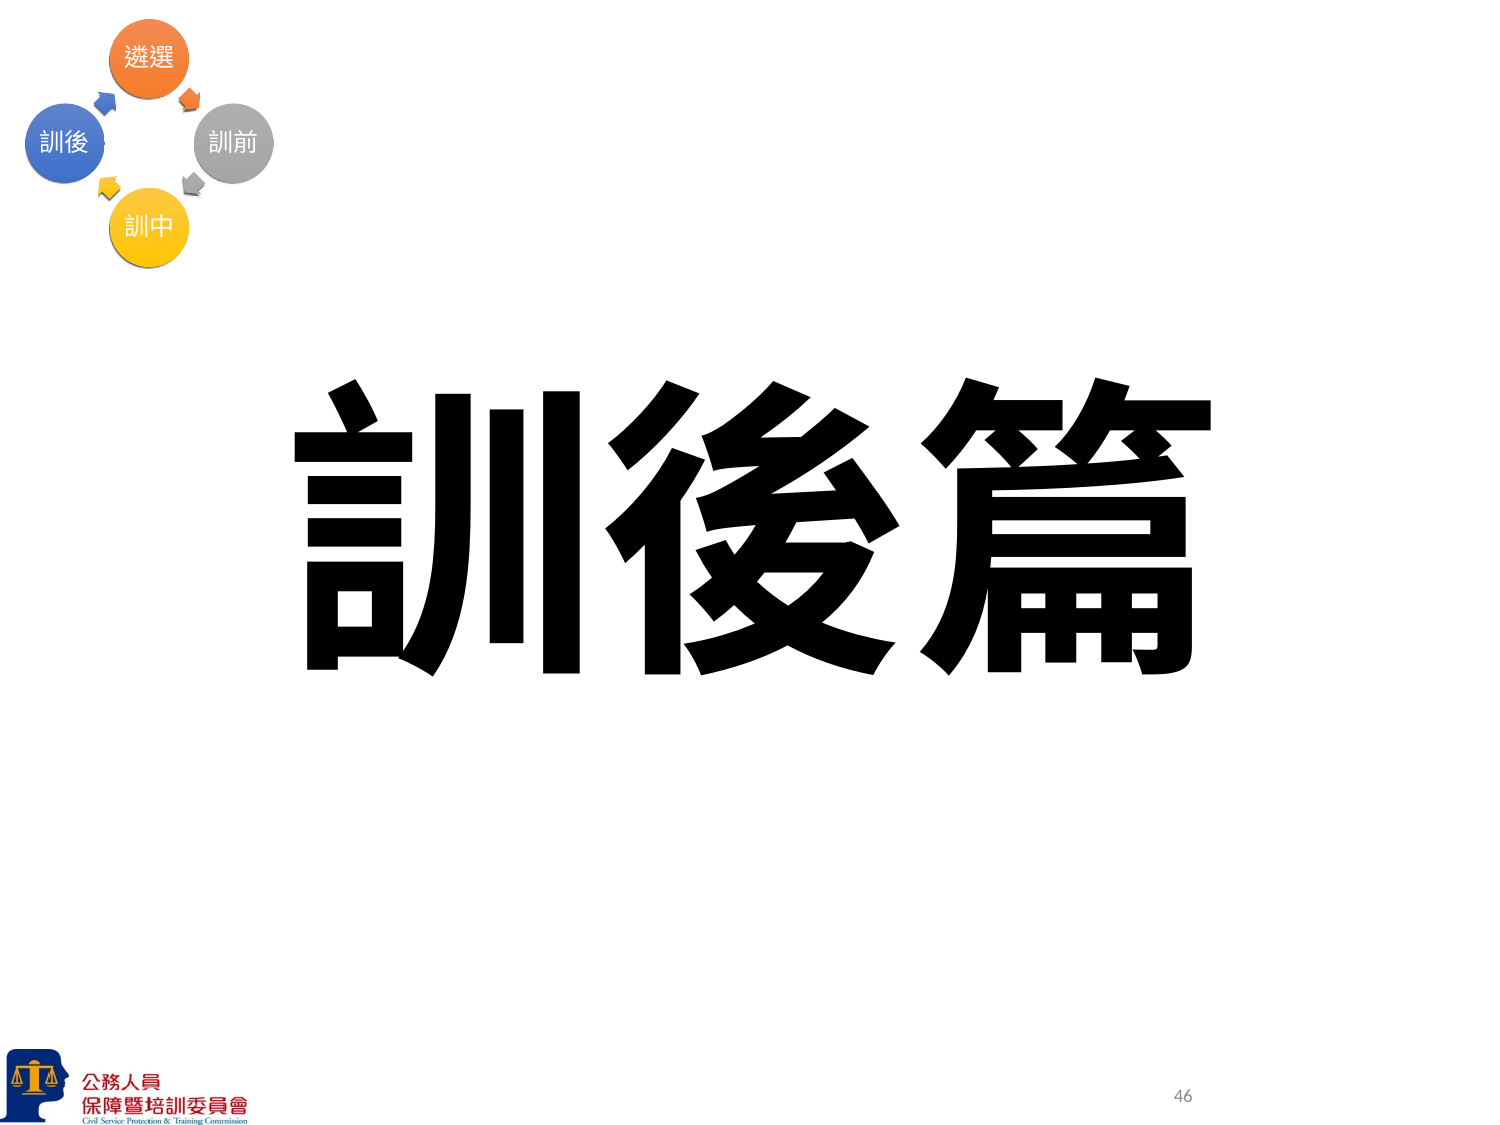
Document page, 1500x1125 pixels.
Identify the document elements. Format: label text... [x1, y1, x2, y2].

text_box [98, 176, 122, 199]
text_box 訓後篇 [266, 326, 1243, 716]
text_box 訓前 [194, 103, 274, 183]
text_box 訓中 [109, 187, 190, 268]
text_box [182, 171, 206, 195]
text_box [93, 91, 117, 115]
text_box 51 [1158, 1065, 1497, 1125]
text_box 遴選 [109, 19, 190, 99]
text_box 訓後 [25, 103, 105, 183]
text_box [178, 87, 201, 111]
